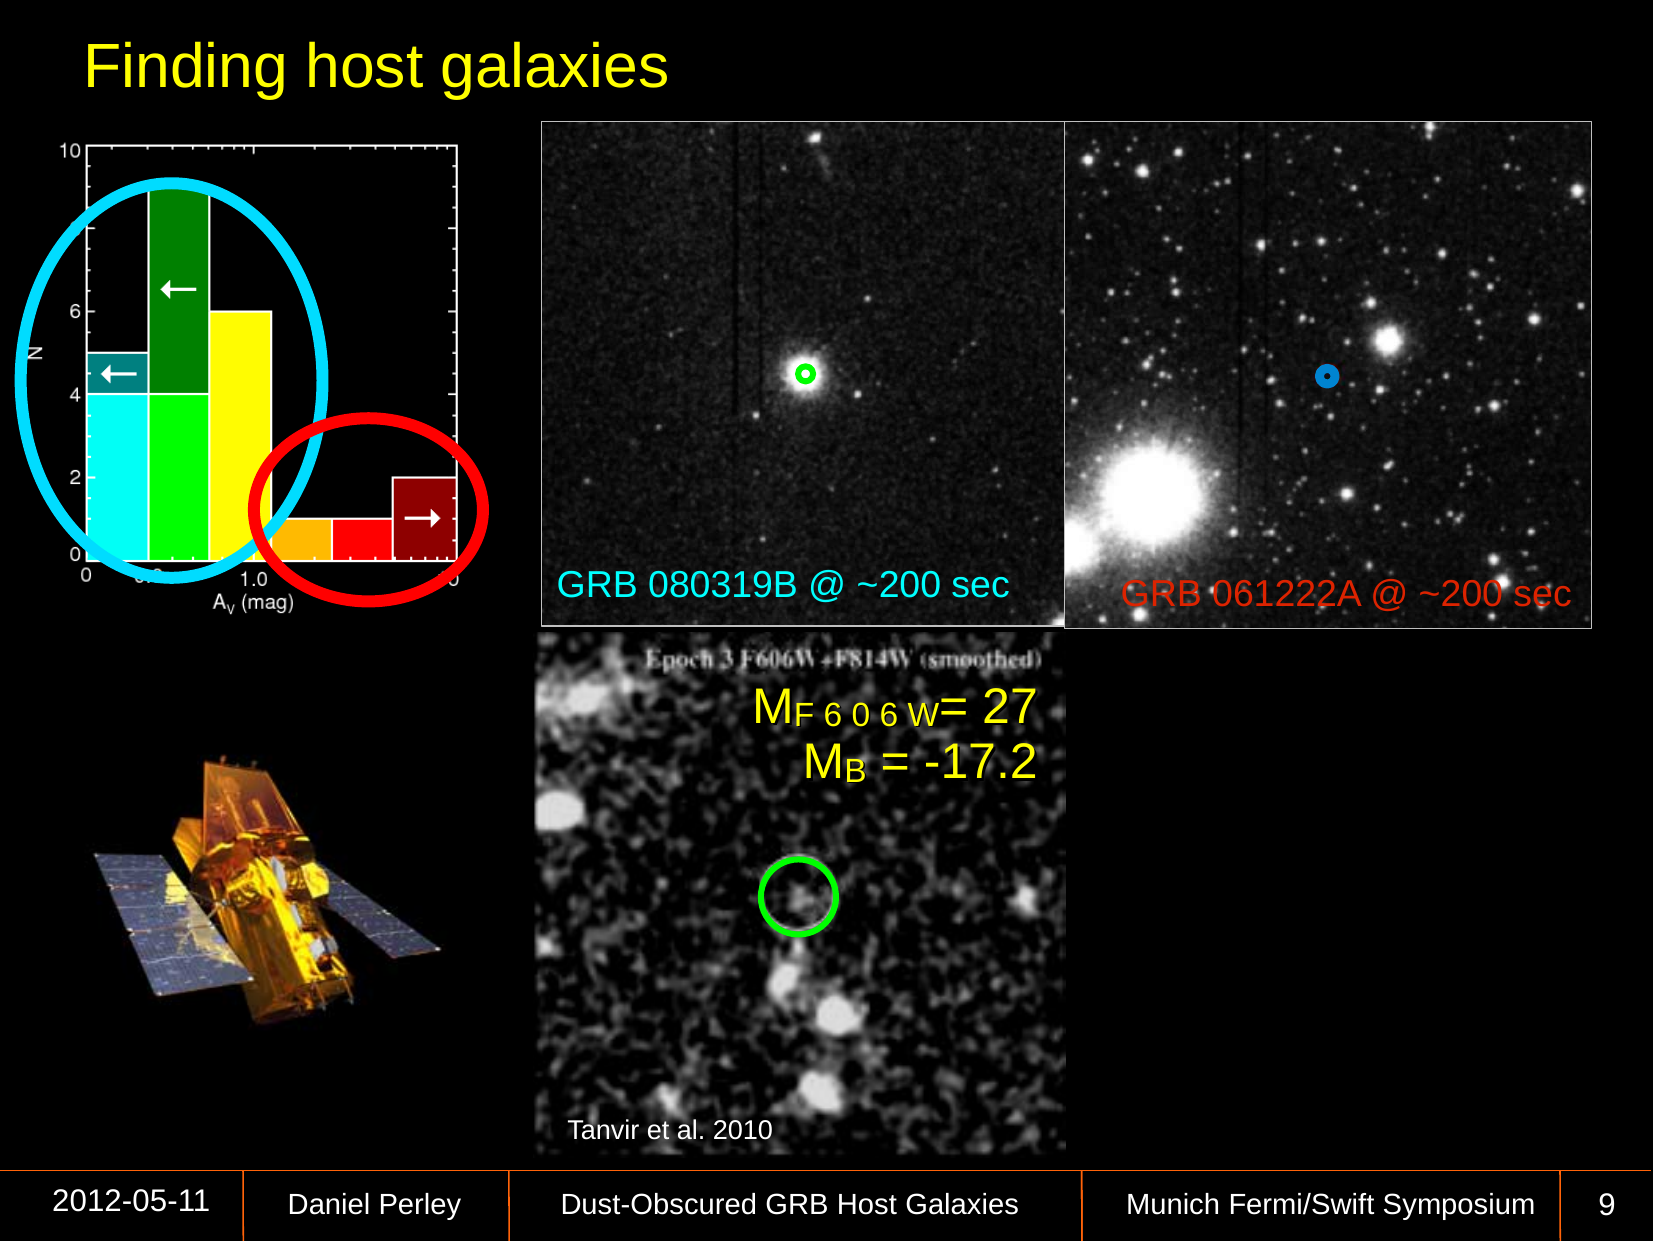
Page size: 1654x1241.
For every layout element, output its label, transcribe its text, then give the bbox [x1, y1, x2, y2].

picture [268, 425, 476, 595]
picture [541, 122, 1064, 626]
picture [260, 439, 309, 527]
text_box GRB 061222A @ ~200 sec [1105, 564, 1591, 622]
picture [72, 730, 464, 1082]
picture [14, 137, 485, 482]
text_box Tanvir et al. 2010 [552, 1107, 886, 1158]
text_box MF 6 0 6 W= 27 MB = -17.2 [659, 670, 1053, 841]
picture [27, 190, 316, 571]
text_box GRB 080319B @ ~200 sec [541, 555, 1038, 613]
picture [1065, 122, 1591, 628]
picture [533, 632, 1066, 1158]
picture [14, 394, 485, 624]
title Finding host galaxies [83, 25, 1573, 107]
